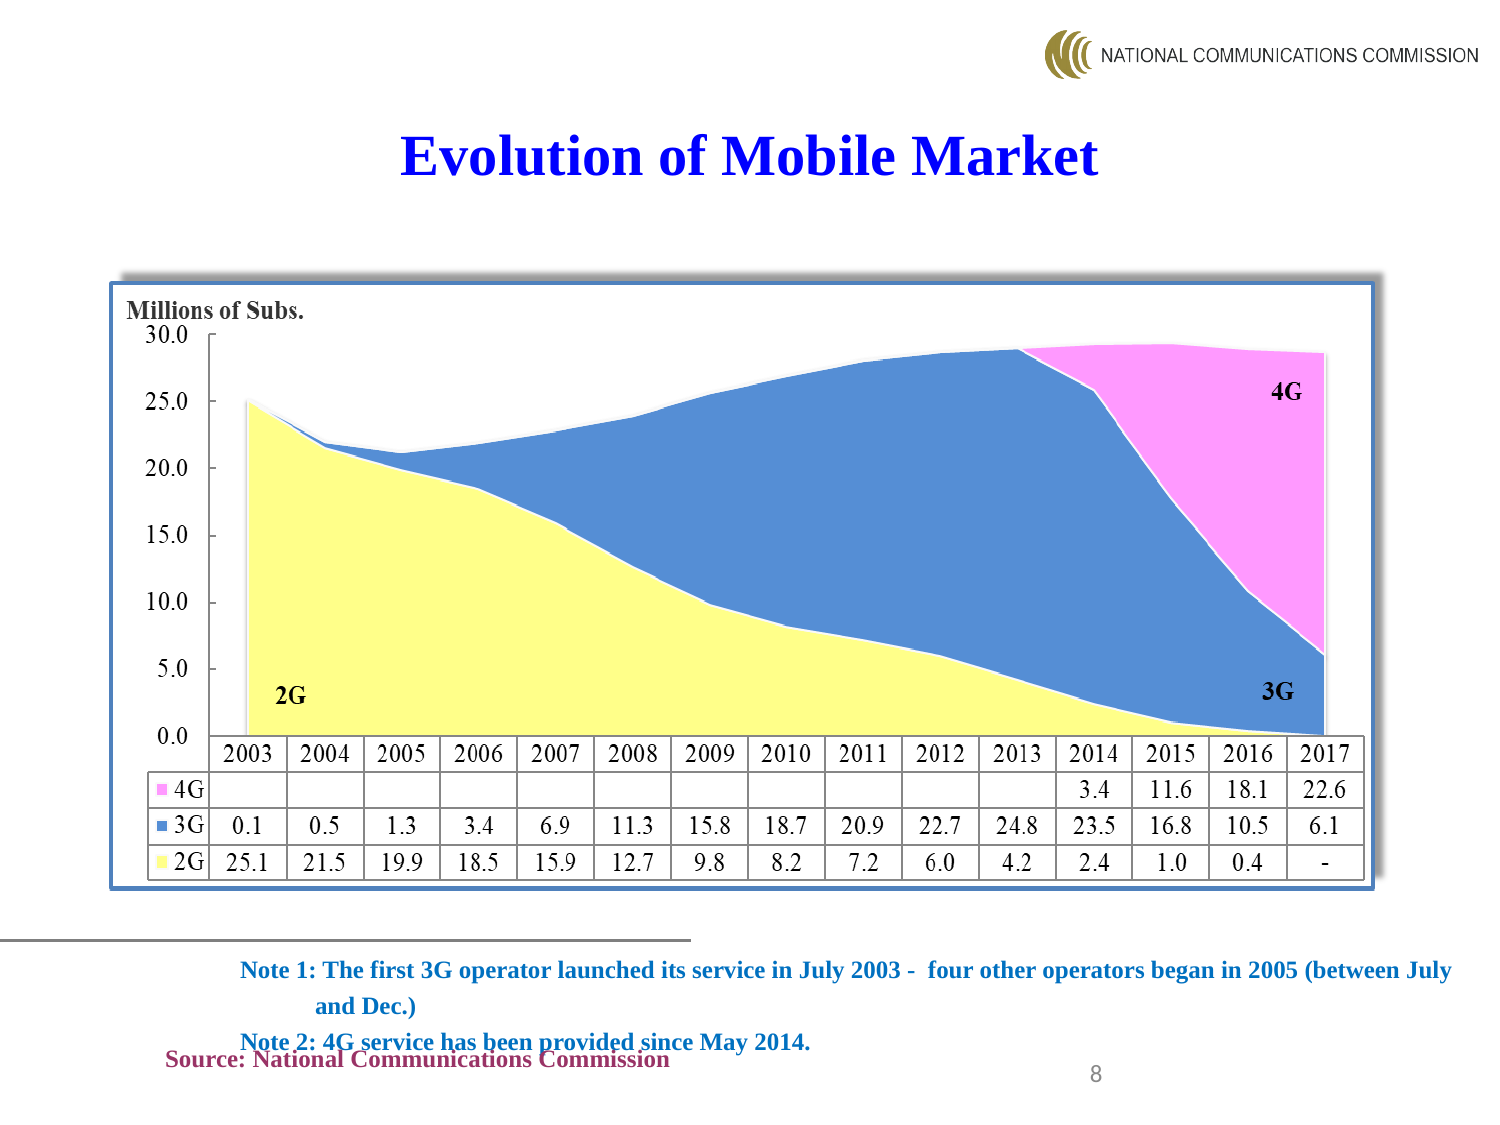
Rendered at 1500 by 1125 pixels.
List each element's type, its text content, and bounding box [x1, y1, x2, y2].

text_box Evolution of Mobile Market [0, 90, 1500, 216]
text_box Source: National Communications Commission [0, 1035, 703, 1081]
text_box 8 [1074, 1042, 1426, 1103]
picture [1045, 30, 1479, 79]
picture [109, 264, 1391, 891]
text_box Note 1: The first 3G operator launched its service in July 2003 - four other operators began in 2005 (between July and Dec.) Note 2: 4G service has been provided since May 2014. [0, 940, 1500, 1029]
